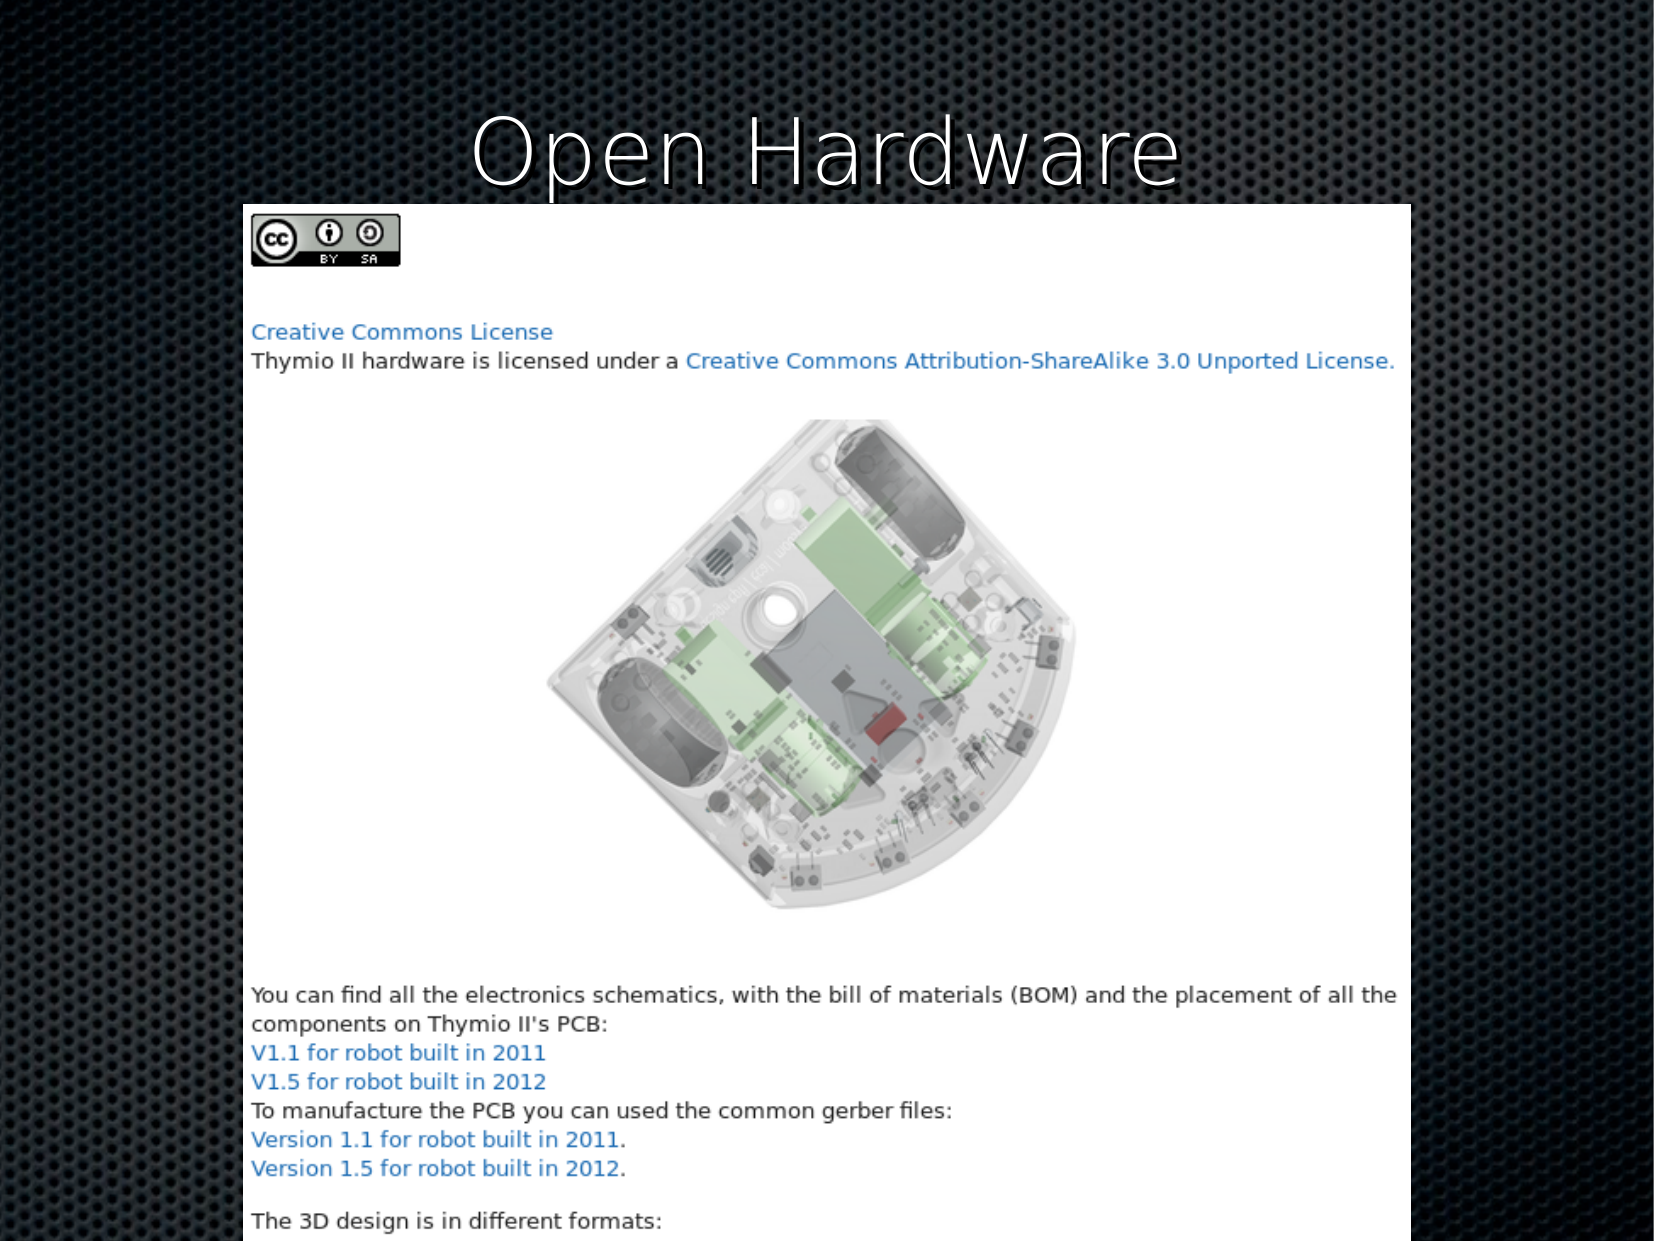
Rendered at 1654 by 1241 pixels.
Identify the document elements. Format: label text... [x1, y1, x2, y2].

title Open Hardware [82, 49, 1571, 257]
picture [0, 0, 1654, 1241]
